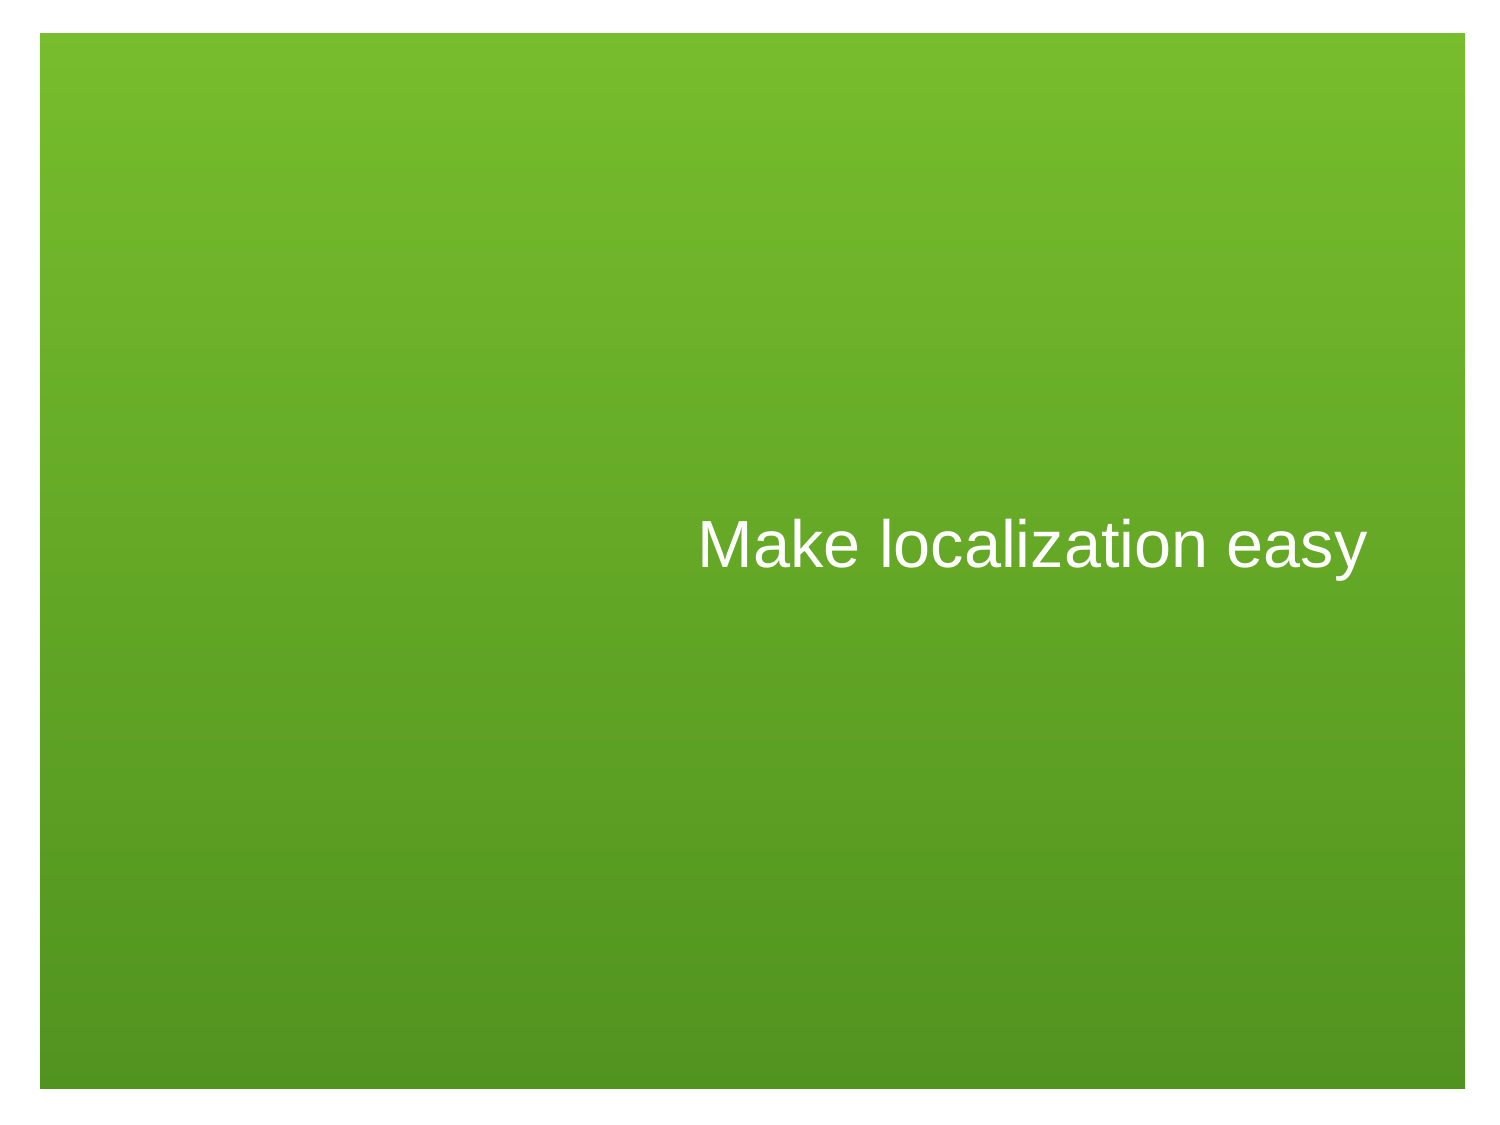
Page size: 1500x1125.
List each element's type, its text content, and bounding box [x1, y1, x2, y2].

title Make localization easy [135, 450, 1369, 638]
